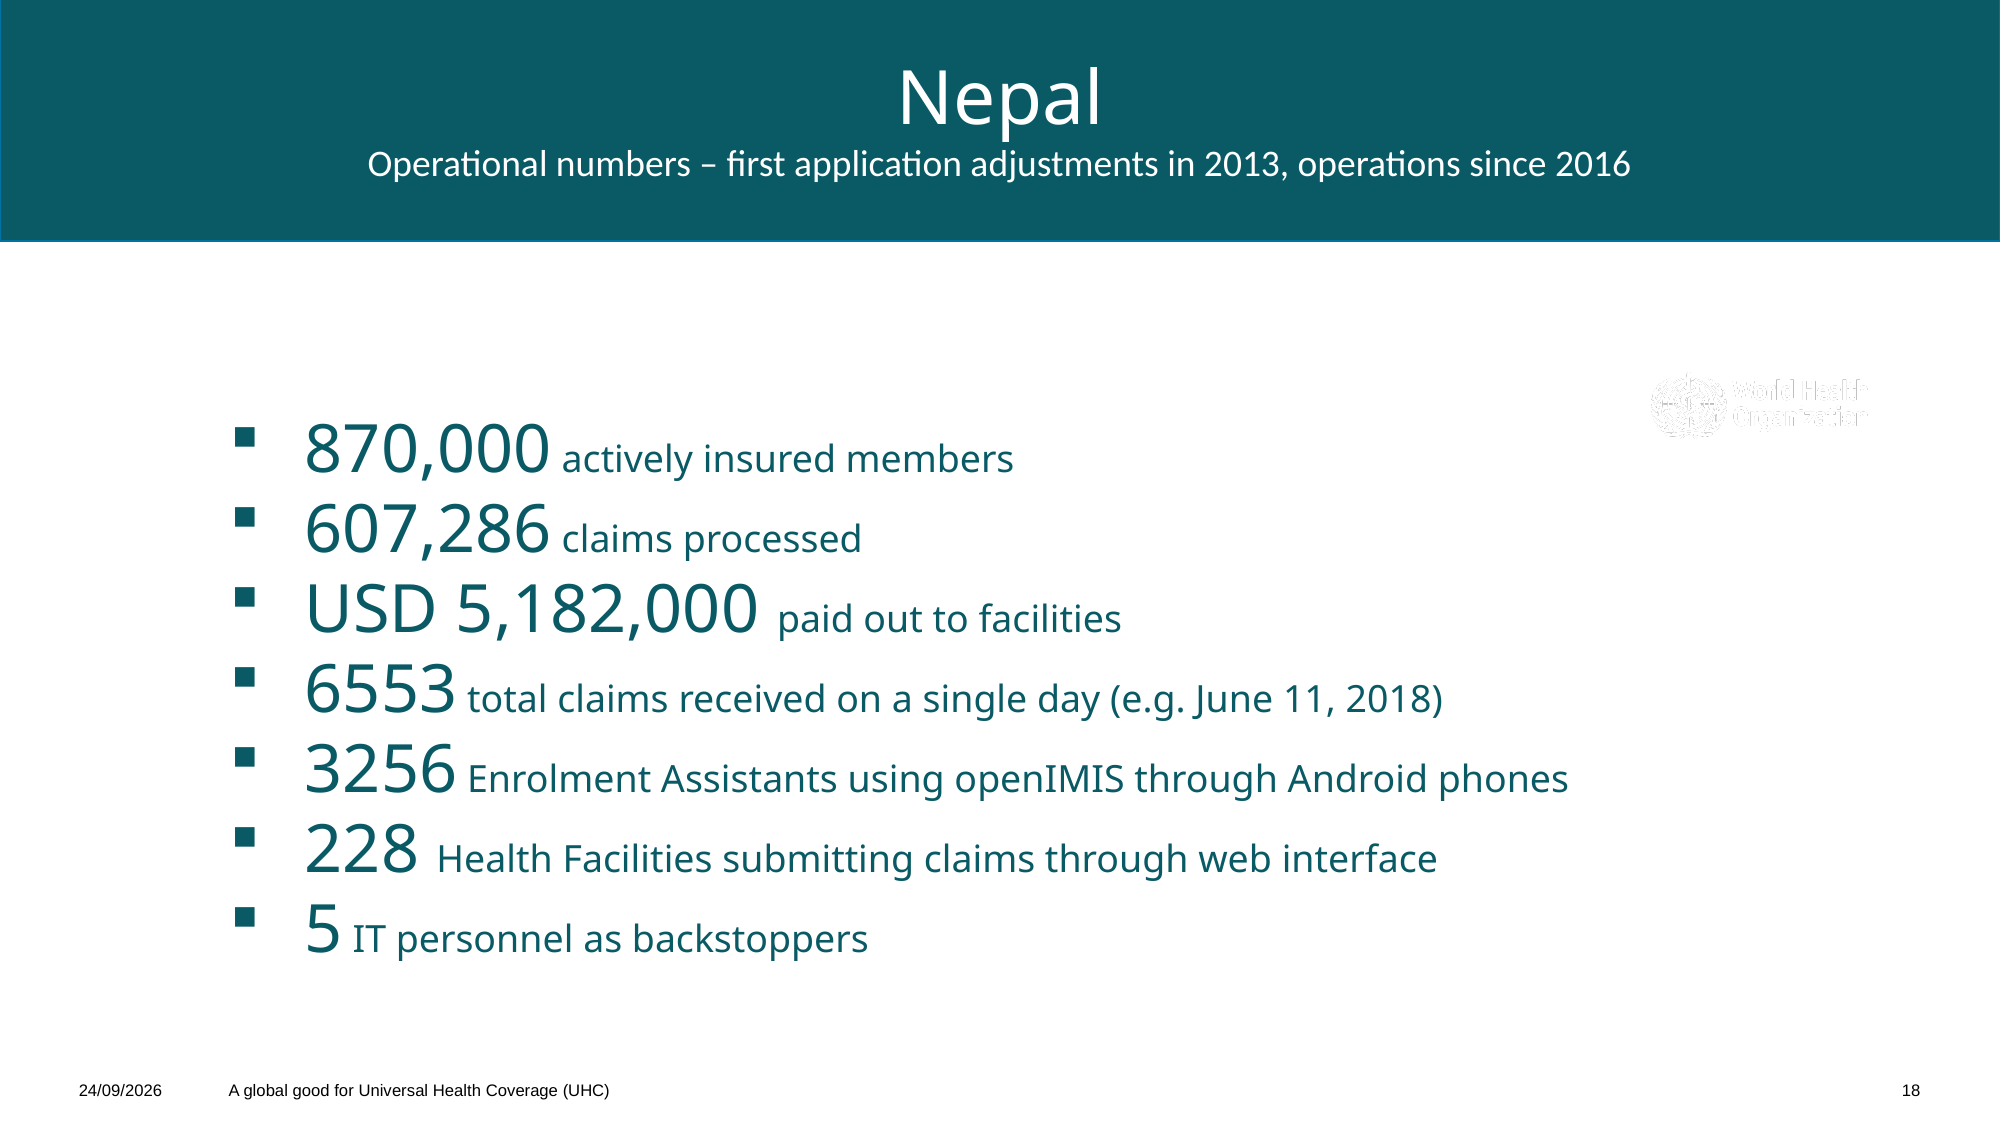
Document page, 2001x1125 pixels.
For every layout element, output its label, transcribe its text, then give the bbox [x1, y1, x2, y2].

picture [1596, 349, 1922, 463]
text_box [0, 0, 2000, 241]
slide_number 29/06/2020 [78, 1079, 209, 1109]
text_box 870,000 actively insured members 607,286 claims processed USD 5,182,000 paid out to facilities 6553 total claims received on a single day (e.g. June 11, 2018) 3256 Enrolment Assistants using openIMIS through Android phones 228 Health Facilities submitting claims through web interface 5 IT personnel as backstoppers [226, 394, 1647, 978]
text_box Nepal Operational numbers – first application adjustments in 2013, operations since 2016 [78, 41, 1922, 237]
footer A global good for Universal Health Coverage (UHC) [228, 1079, 873, 1125]
slide_number <number> [1872, 1079, 1921, 1109]
